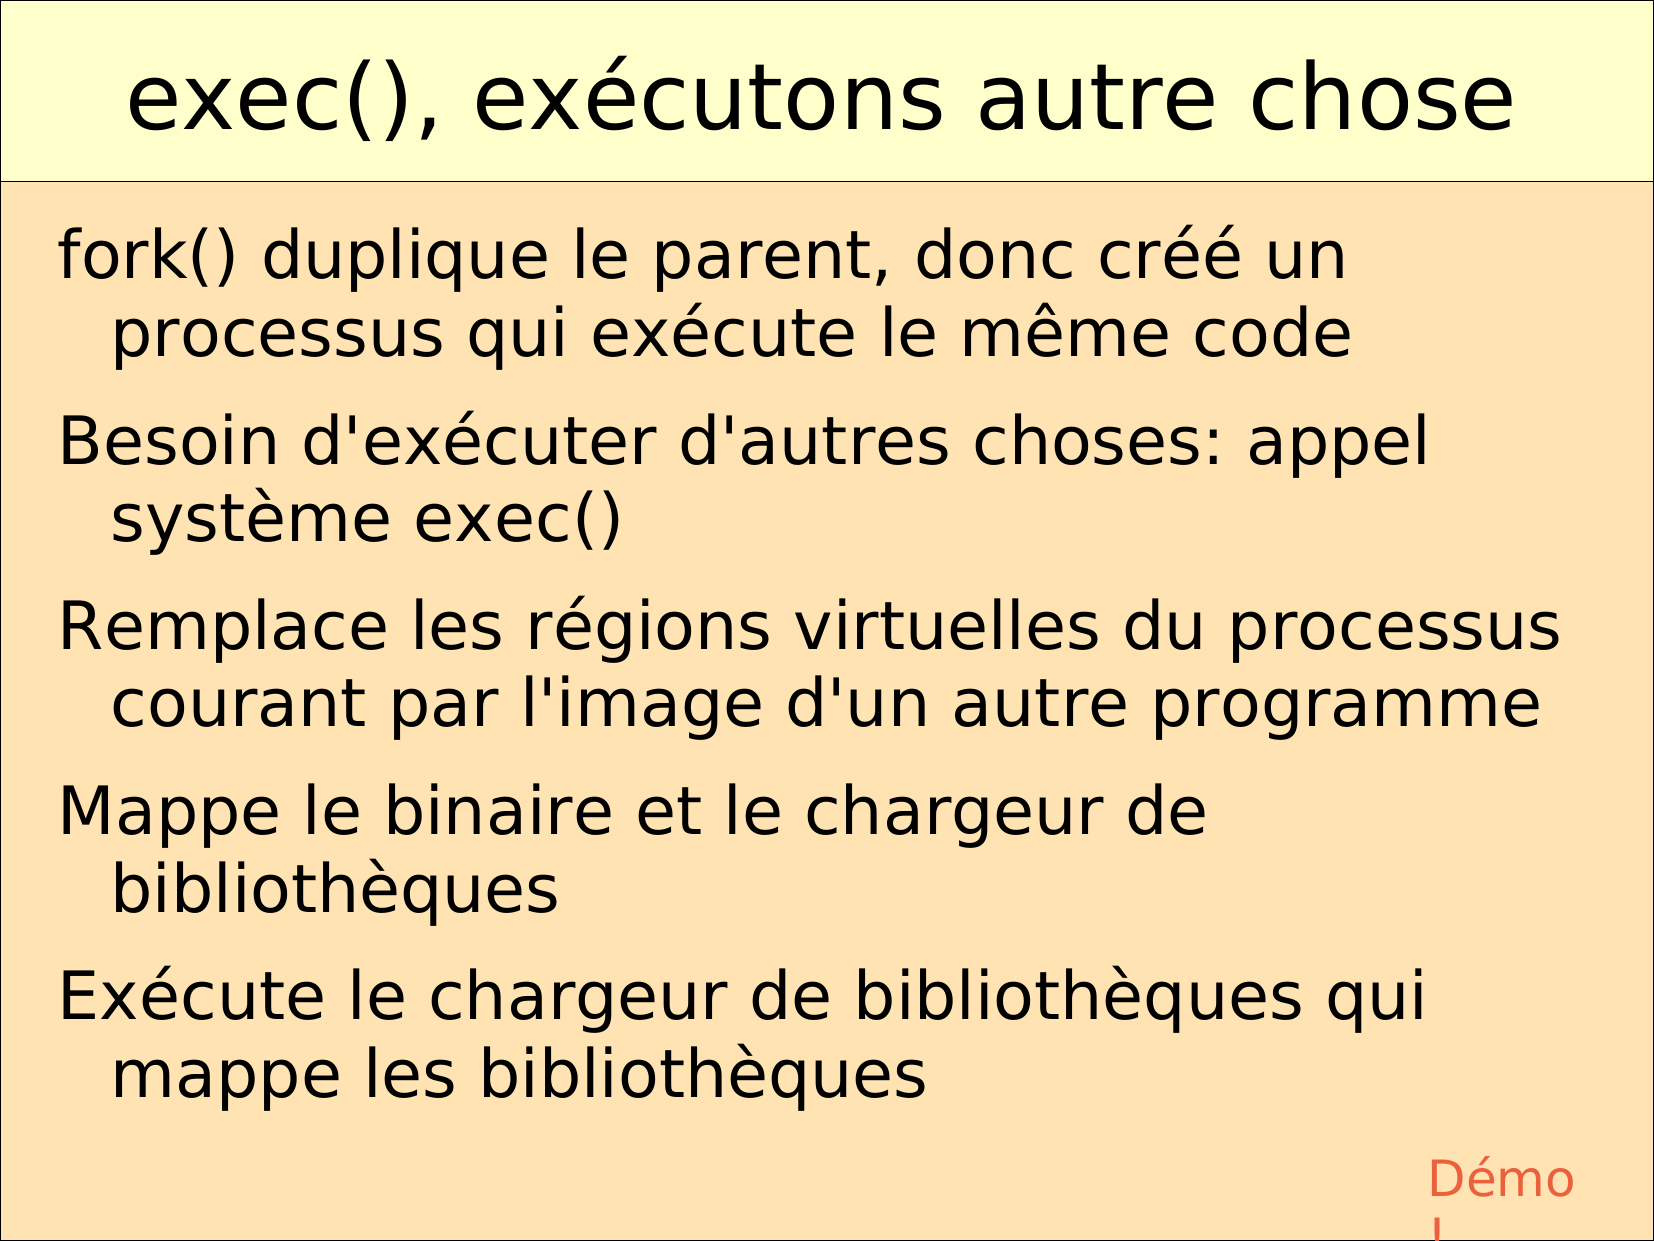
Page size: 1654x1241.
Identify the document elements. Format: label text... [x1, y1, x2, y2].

list fork() duplique le parent, donc créé un processus qui exécute le même code Besoin d'exécuter d'autres choses: appel système exec() Remplace les régions virtuelles du processus courant par l'image d'un autre programme Mappe le binaire et le chargeur de bibliothèques Exécute le chargeur de bibliothèques qui mappe les bibliothèques [39, 217, 1613, 1205]
title exec(), exécutons autre chose [114, 38, 1531, 158]
text_box Démo ! [1412, 1142, 1626, 1216]
